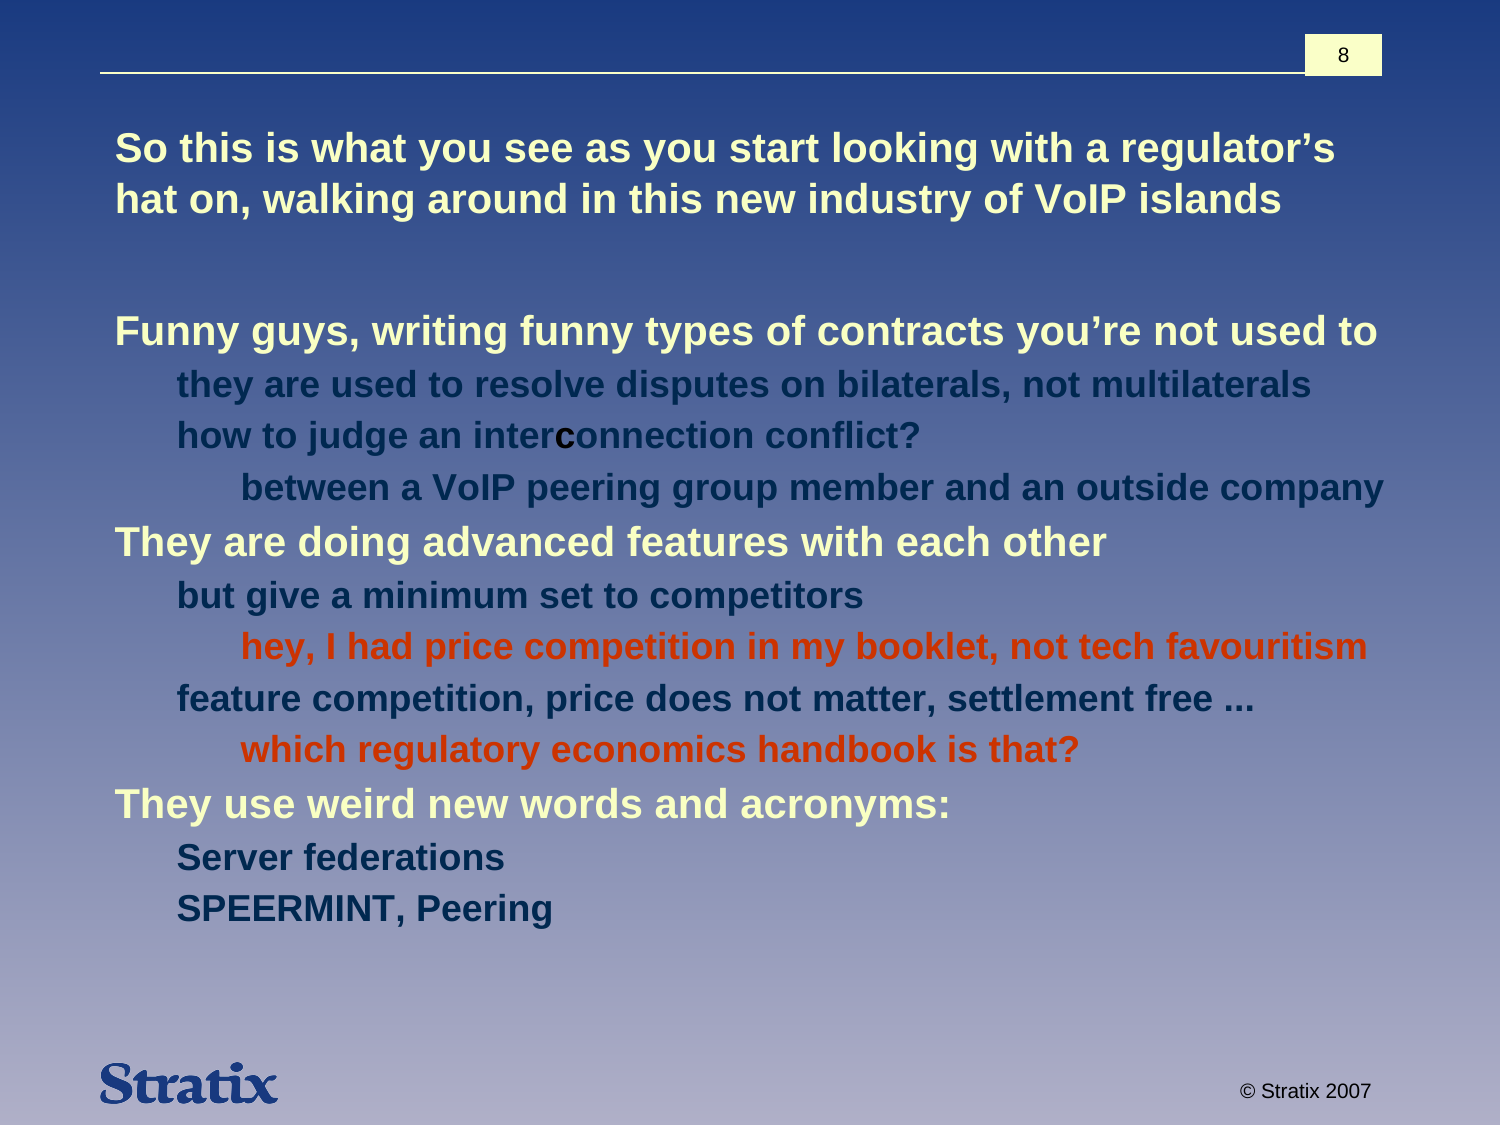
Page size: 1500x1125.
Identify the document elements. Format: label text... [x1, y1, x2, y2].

list Funny guys, writing funny types of contracts you’re not used to they are used to resolve disputes on bilaterals, not multilaterals how to judge an interconnection conflict? between a VoIP peering group member and an outside company They are doing advanced features with each other but give a minimum set to competitors hey, I had price competition in my booklet, not tech favouritism feature competition, price does not matter, settlement free ... which regulatory economics handbook is that? They use weird new words and acronyms: Server federations SPEERMINT, Peering [99, 299, 1438, 1125]
title So this is what you see as you start looking with a regulator’s hat on, walking around in this new industry of VoIP islands [99, 112, 1375, 293]
